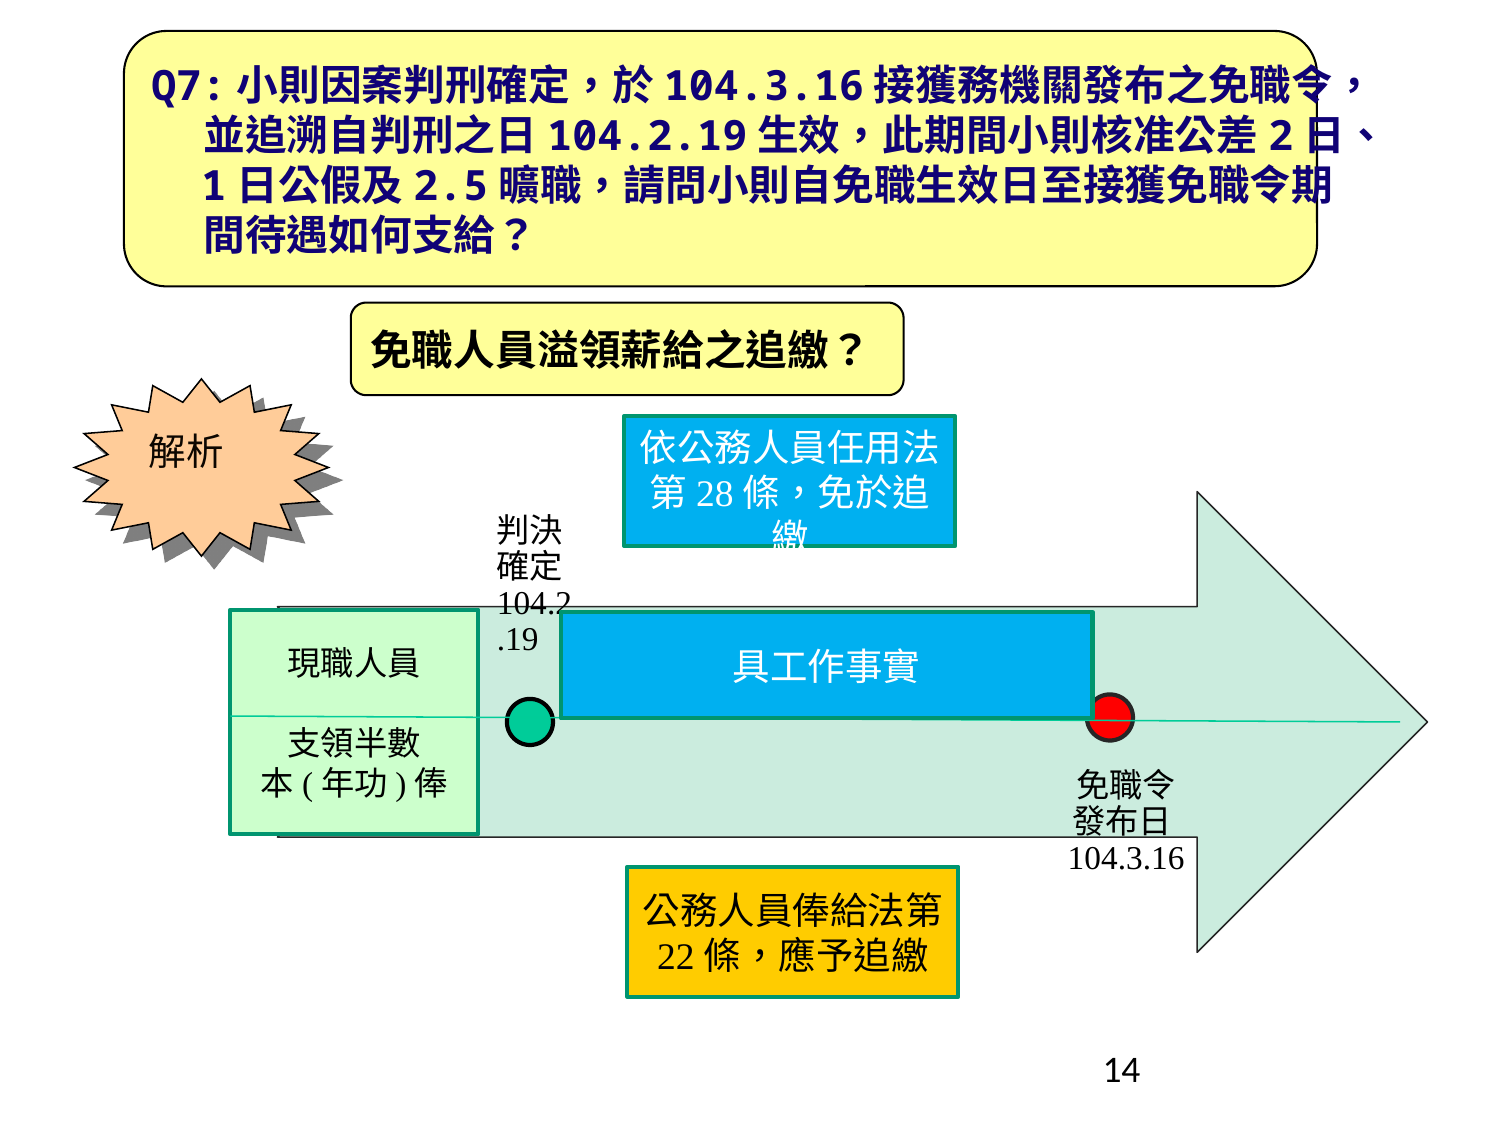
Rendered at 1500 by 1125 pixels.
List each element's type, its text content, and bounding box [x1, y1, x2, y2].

text_box 公務人員俸給法第22條，應予追繳 [627, 867, 958, 997]
text_box 依公務人員任用法第28條，免於追繳 [624, 416, 955, 546]
text_box 免職令發布日104.3.16 [1045, 750, 1208, 935]
text_box 免職人員溢領薪給之追繳？ [350, 302, 904, 396]
text_box [277, 491, 1428, 953]
text_box [481, 676, 558, 716]
text_box 具工作事實 [561, 612, 1093, 718]
text_box 現職人員 支領半數 本(年功)俸 [230, 717, 478, 834]
text_box 14 [1087, 1037, 1401, 1088]
text_box 現職人員 支領半數 本(年功)俸 [230, 610, 478, 716]
text_box 判決確定104.2.19 [478, 491, 597, 676]
text_box Q7:小則因案判刑確定，於104.3.16接獲務機關發布之免職令， 並追溯自判刑之日104.2.19生效，此期間小則核准公差2日、 1日公假及2.5曠職，請問小則自免職生效日至接獲免職令期 間待遇如何支給？ [123, 30, 1318, 287]
text_box 解析 [74, 378, 329, 557]
